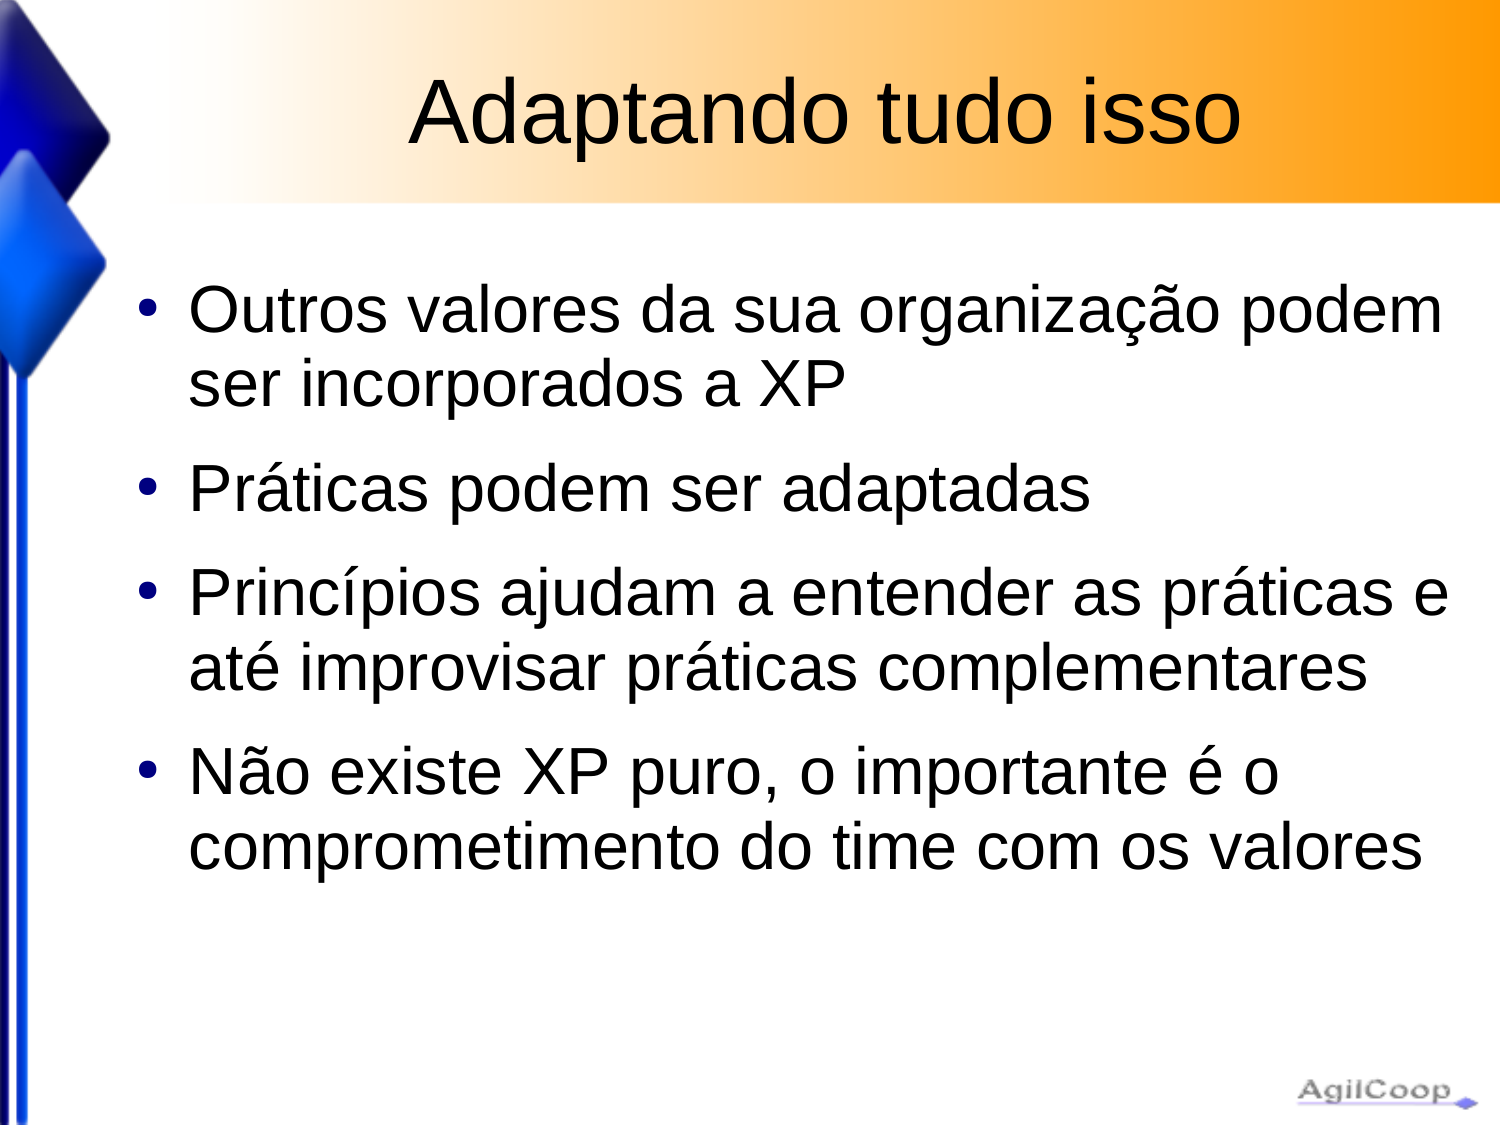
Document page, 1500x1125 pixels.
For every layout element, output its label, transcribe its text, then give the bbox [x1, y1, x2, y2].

picture [0, 0, 1500, 1125]
title Adaptando tudo isso [82, 8, 1500, 216]
list Outros valores da sua organização podem ser incorporados a XP Práticas podem ser adaptadas Princípios ajudam a entender as práticas e até improvisar práticas complementares Não existe XP puro, o importante é o comprometimento do time com os valores [118, 271, 1477, 1123]
